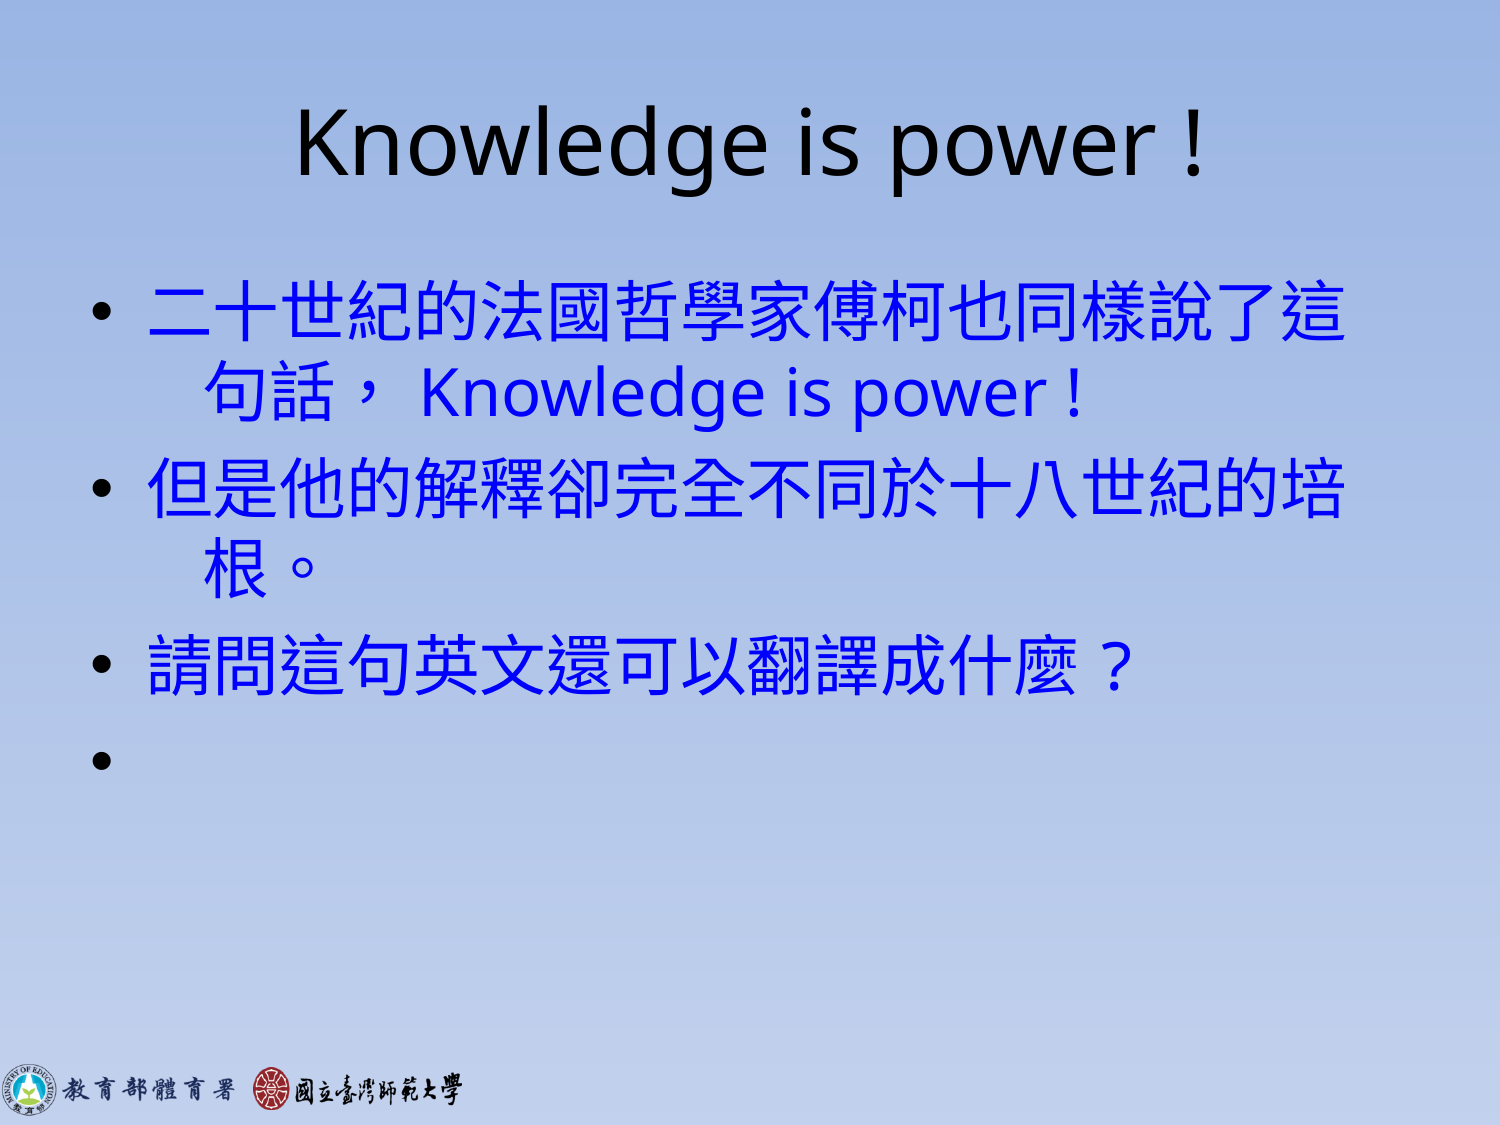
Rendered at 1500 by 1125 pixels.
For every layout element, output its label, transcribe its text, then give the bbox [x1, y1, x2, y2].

list 二十世紀的法國哲學家傅柯也同樣說了這句話，Knowledge is power ! 但是他的解釋卻完全不同於十八世紀的培根。 請問這句英文還可以翻譯成什麼? [75, 262, 1426, 1005]
title Knowledge is power ! [75, 45, 1426, 233]
